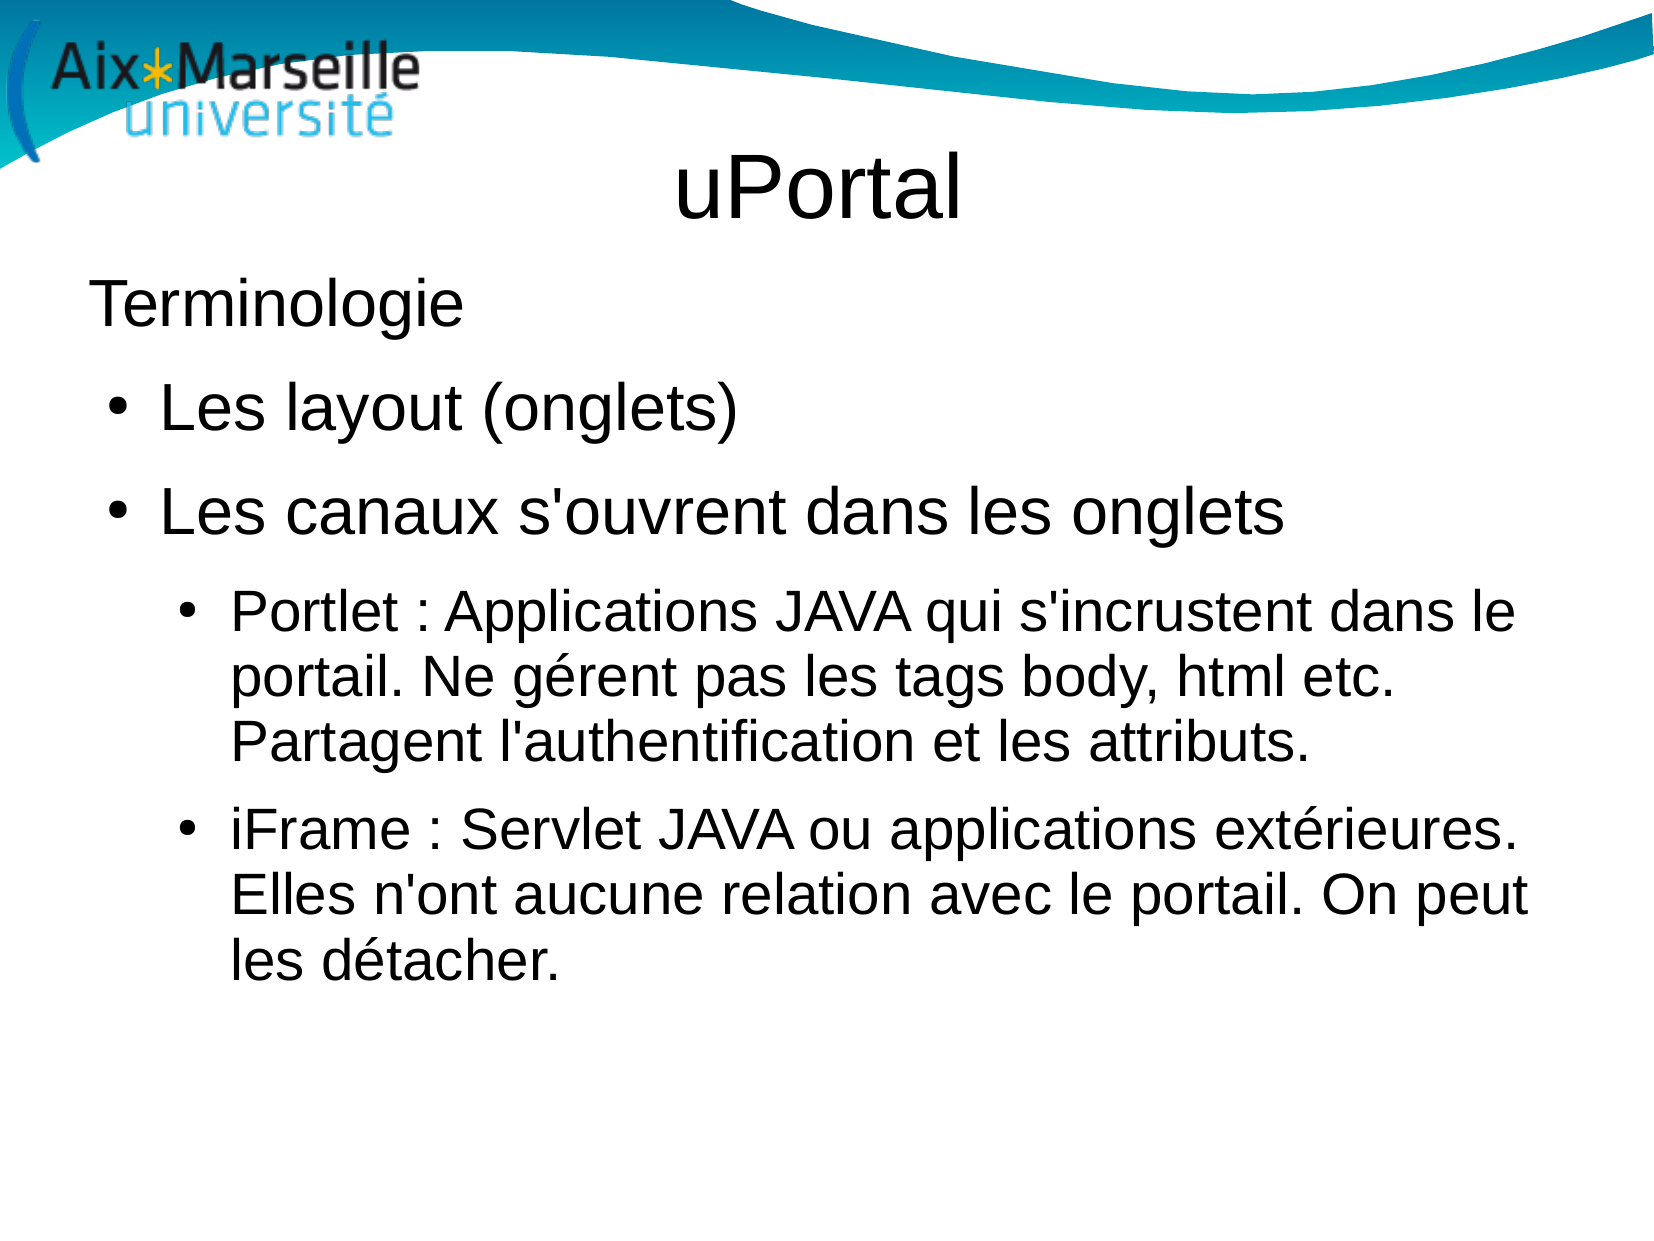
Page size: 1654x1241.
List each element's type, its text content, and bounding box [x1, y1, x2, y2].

title uPortal [74, 83, 1563, 291]
picture [0, 20, 431, 167]
list Terminologie Les layout (onglets) Les canaux s'ouvrent dans les onglets Portlet : Applications JAVA qui s'incrustent dans le portail. Ne gérent pas les tags body, html etc. Partagent l'authentification et les attributs. iFrame : Servlet JAVA ou applications extérieures. Elles n'ont aucune relation avec le portail. On peut les détacher. [88, 265, 1577, 1085]
